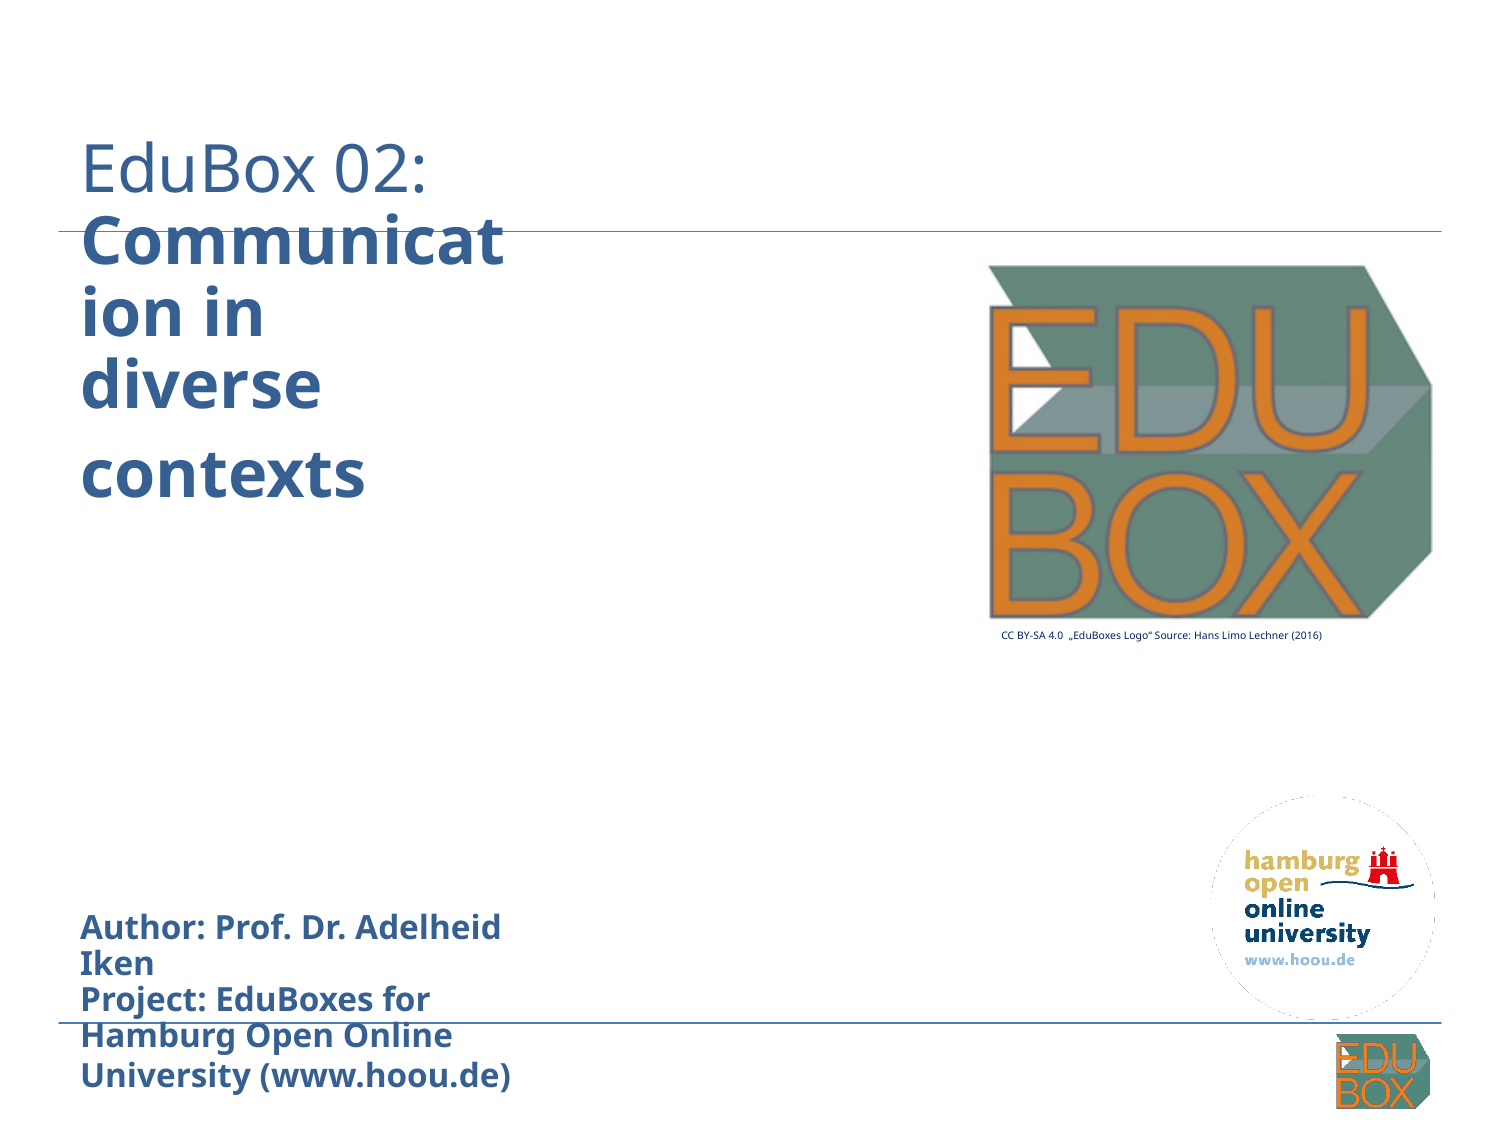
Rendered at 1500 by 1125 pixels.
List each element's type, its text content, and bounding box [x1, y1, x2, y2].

picture [1328, 1028, 1437, 1114]
picture [952, 240, 1469, 646]
picture [1210, 795, 1435, 1020]
list EduBox 02: Communication in diverse contexts Author: Prof. Dr. Adelheid Iken Project: EduBoxes for Hamburg Open Online University (www.hoou.de) [53, 254, 1404, 1005]
text_box CC BY-SA 4.0 „EduBoxes Logo“ Source: Hans Limo Lechner (2016) [986, 621, 1436, 651]
